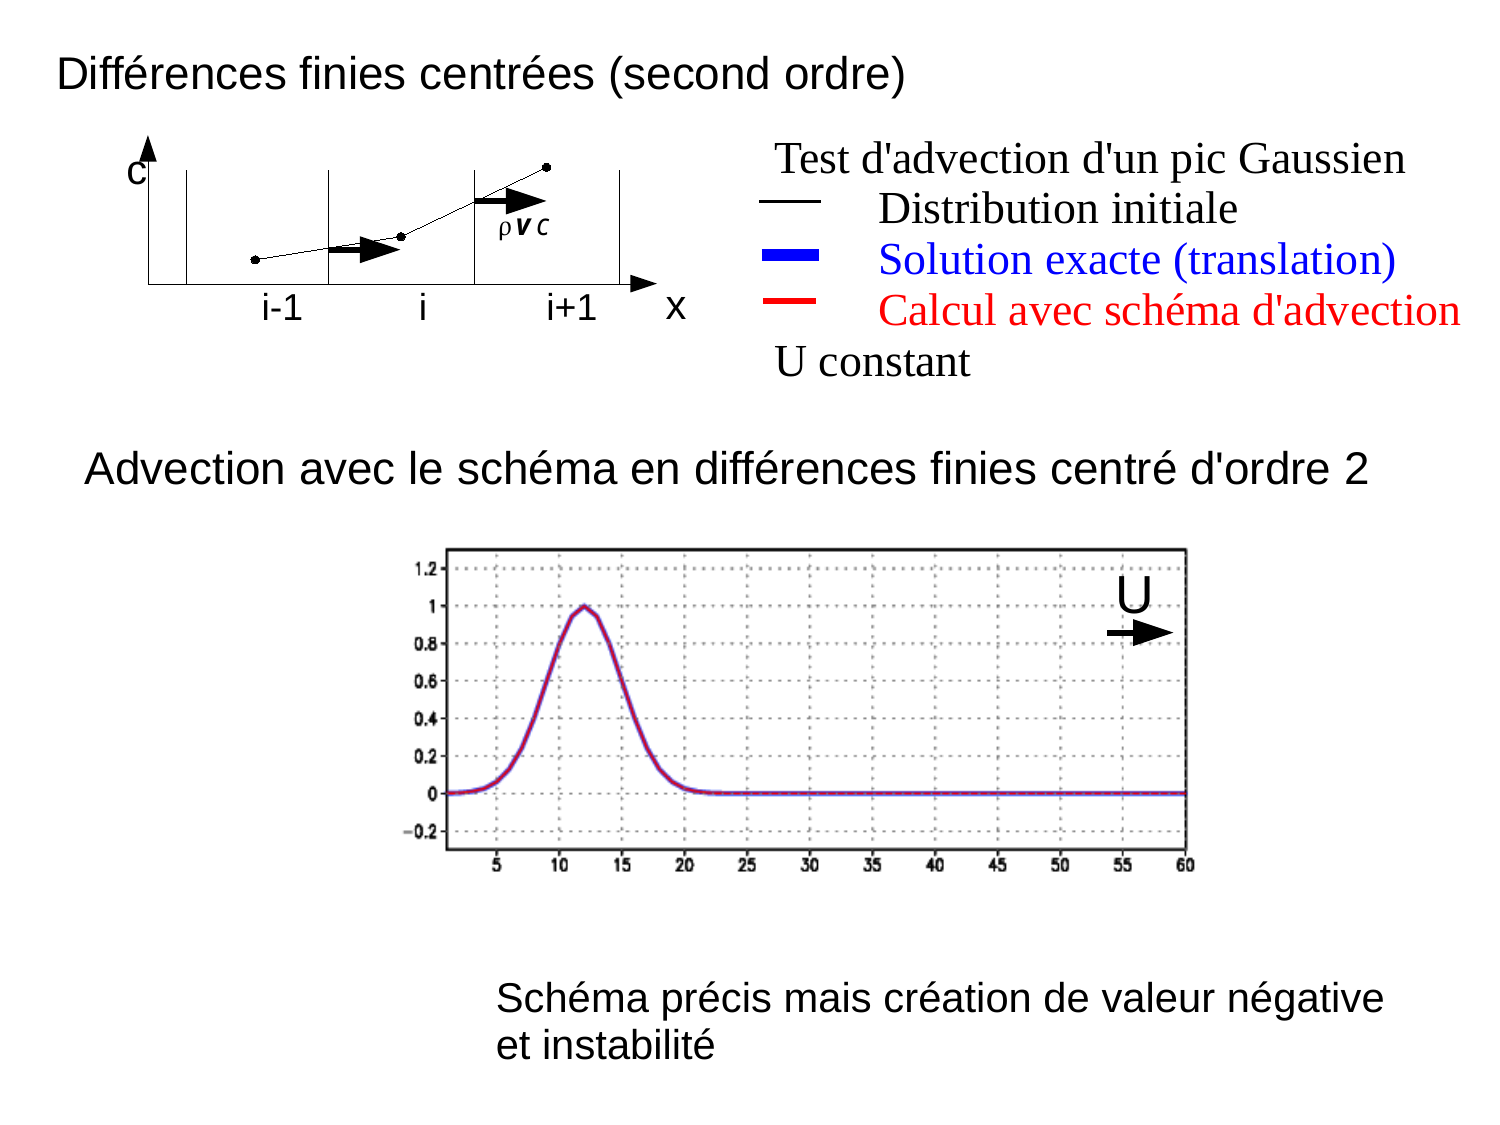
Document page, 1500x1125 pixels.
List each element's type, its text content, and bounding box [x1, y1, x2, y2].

text_box [542, 163, 551, 172]
picture [388, 533, 1209, 889]
text_box Différences finies centrées (second ordre) [41, 40, 905, 107]
text_box c [126, 139, 139, 201]
text_box [250, 255, 260, 264]
text_box Schéma précis mais création de valeur négative et instabilité [481, 967, 1400, 1076]
text_box Test d'advection d'un pic Gaussien Distribution initiale Solution exacte (translation) Calcul avec schéma d'advection U constant [759, 125, 1473, 457]
text_box U [1100, 557, 1210, 648]
text_box i+1 [531, 279, 625, 337]
text_box x [665, 274, 679, 336]
text_box i [404, 279, 451, 337]
chart [492, 200, 554, 246]
text_box [396, 232, 406, 241]
text_box Advection avec le schéma en différences finies centré d'ordre 2 [70, 435, 1400, 511]
text_box i-1 [246, 279, 332, 362]
